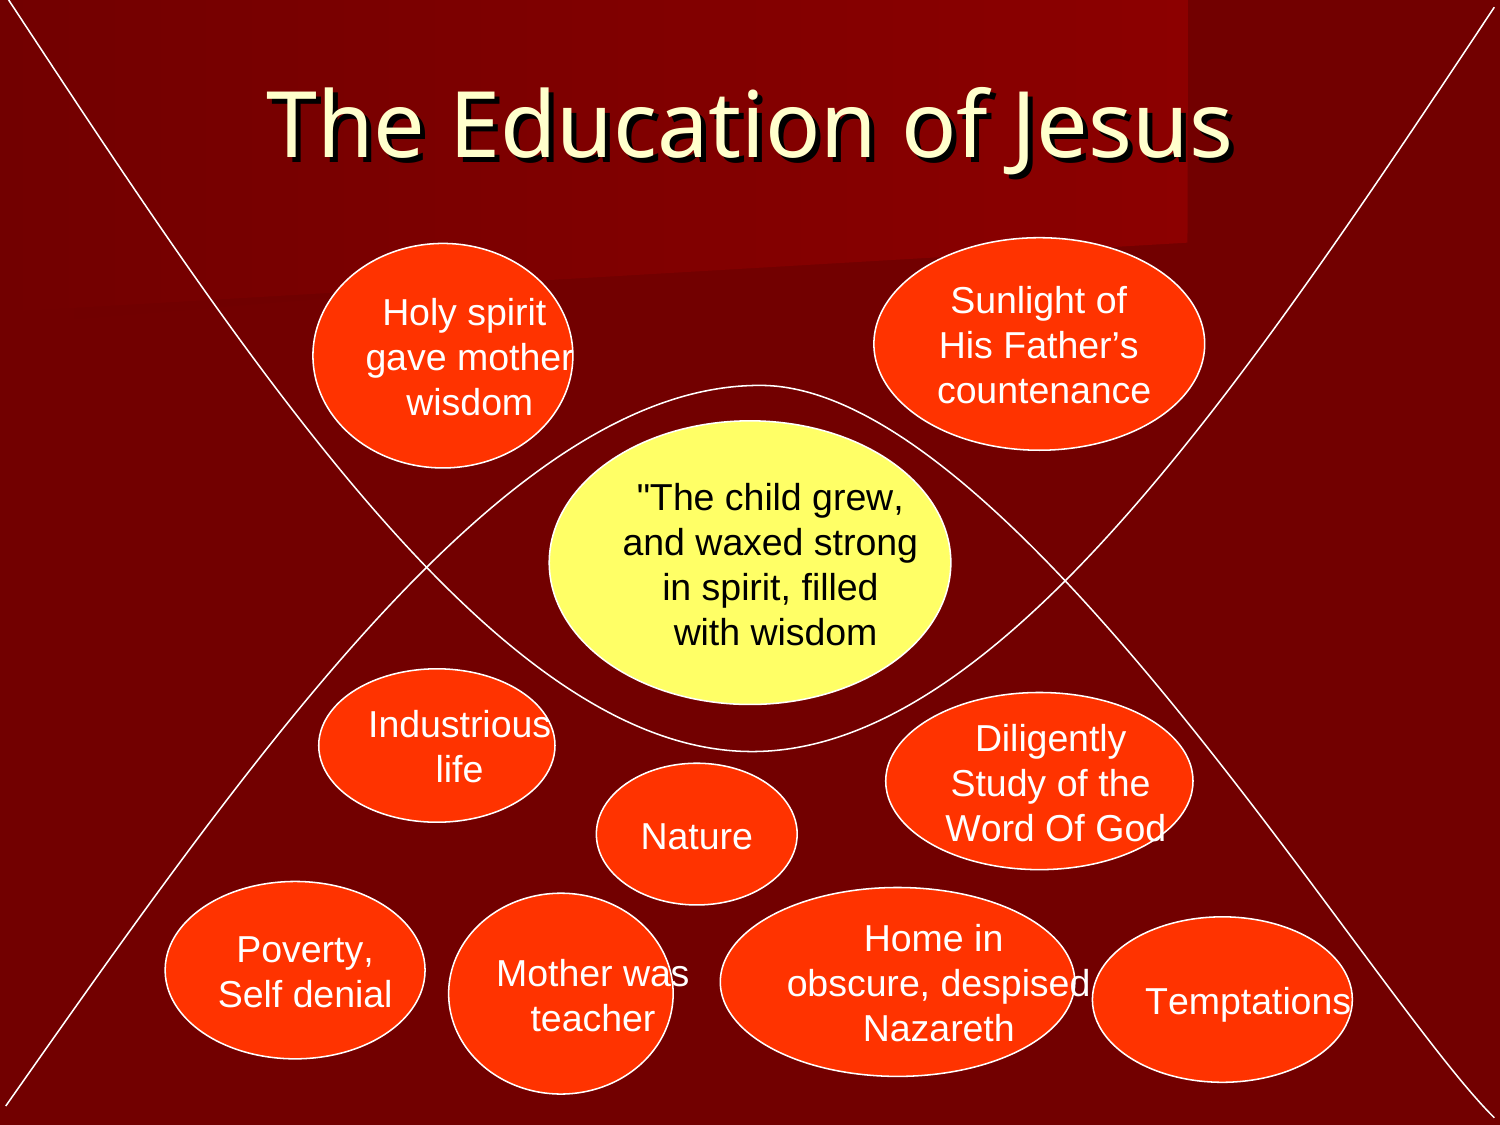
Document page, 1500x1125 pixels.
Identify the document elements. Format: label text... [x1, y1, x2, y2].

title The Education of Jesus [1357, 113, 1426, 215]
text_box Temptations [1092, 916, 1353, 1083]
text_box Mother was teacher [448, 893, 674, 1095]
text_box Home in obscure, despised Nazareth [720, 887, 1075, 1077]
text_box Sunlight of His Father’s countenance [873, 237, 1205, 451]
text_box Holy spirit gave mother wisdom [312, 243, 573, 468]
text_box Industrious life [318, 668, 556, 823]
text_box Poverty, Self denial [165, 881, 426, 1059]
title The Education of Jesus [75, 104, 150, 215]
title The Education of Jesus [75, 27, 1426, 215]
text_box Nature [596, 763, 798, 905]
text_box "The child grew, and waxed strong in spirit, filled with wisdom [549, 420, 951, 705]
text_box Diligently Study of the Word Of God [885, 692, 1194, 870]
